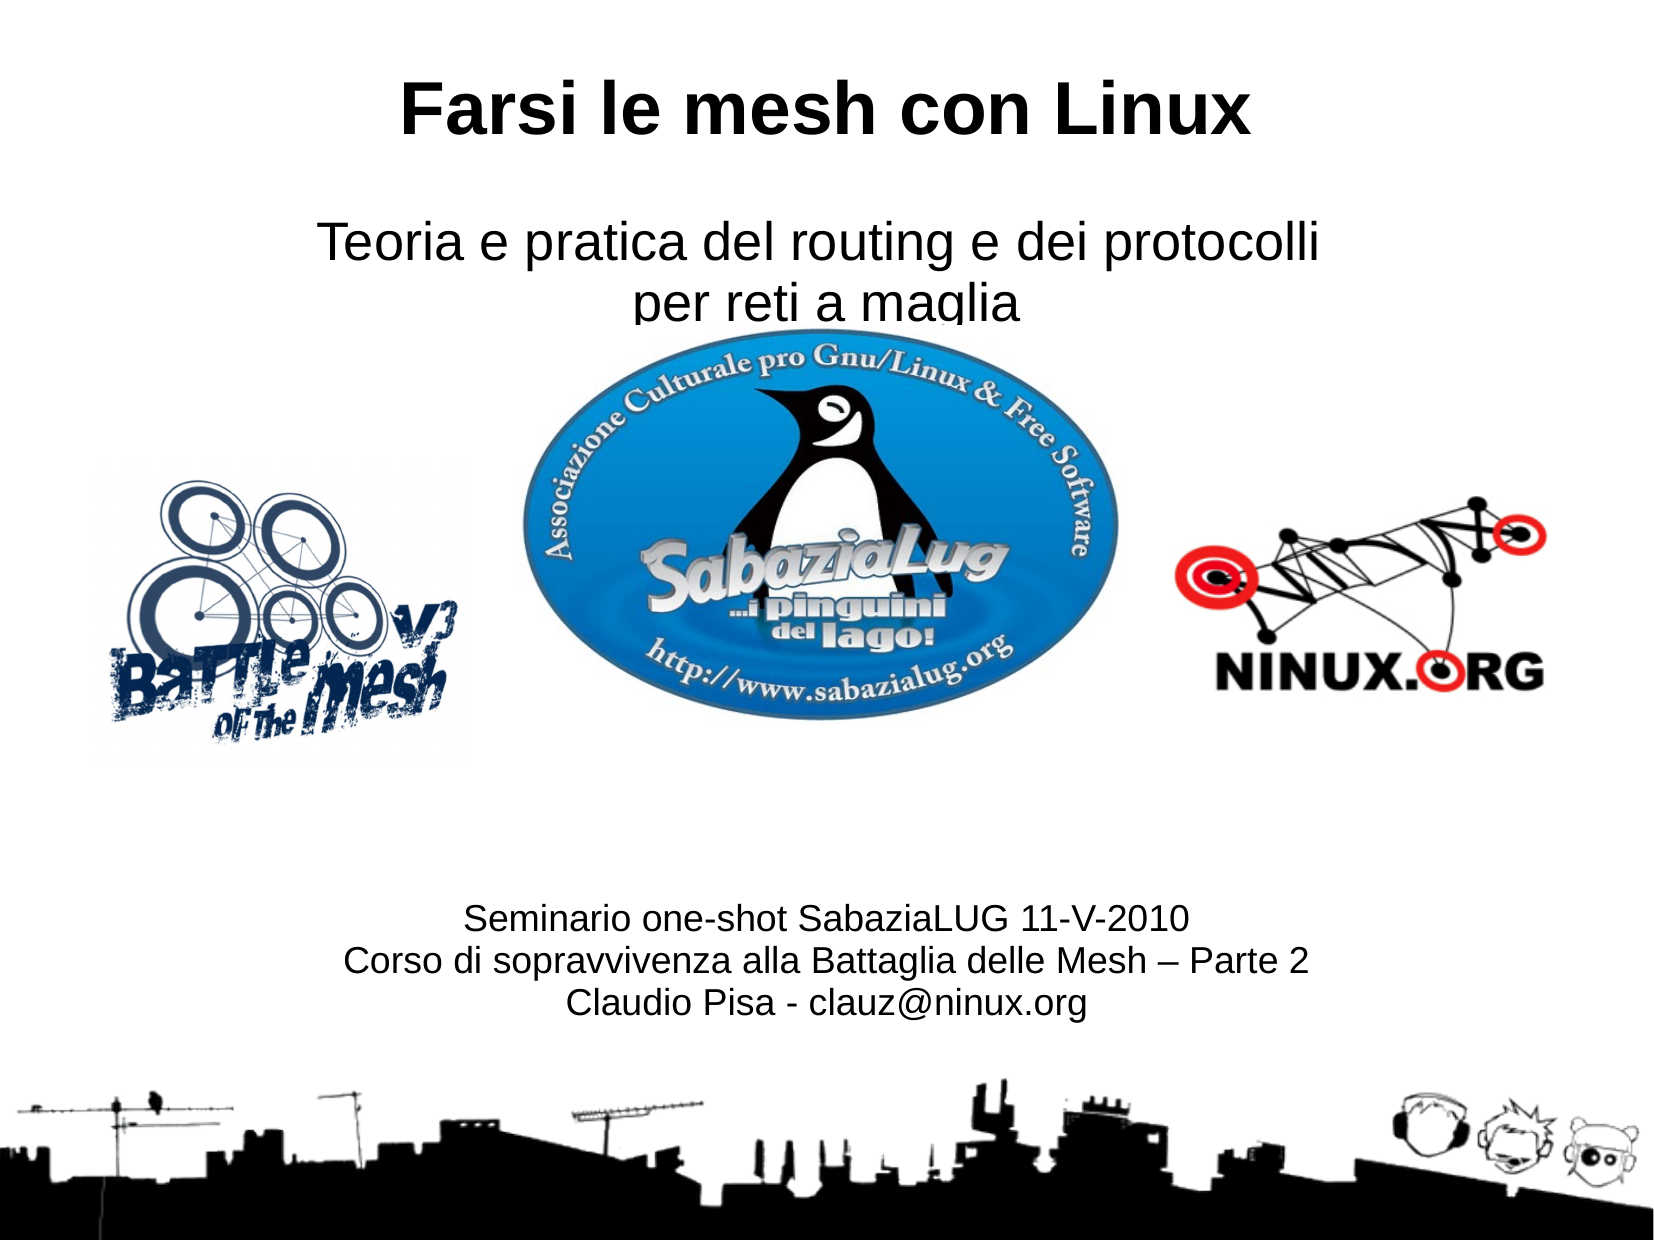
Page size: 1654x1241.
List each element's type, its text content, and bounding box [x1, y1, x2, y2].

title Farsi le mesh con Linux [82, 37, 1571, 138]
picture [91, 463, 472, 764]
subtitle Teoria e pratica del routing e dei protocolli per reti a maglia Seminario one-shot SabaziaLUG 11-V-2010 Corso di sopravvivenza alla Battaglia delle Mesh – Parte 2 Claudio Pisa - clauz@ninux.org [82, 138, 1571, 1097]
picture [1174, 496, 1550, 698]
picture [519, 325, 1126, 735]
picture [0, 1077, 1654, 1240]
